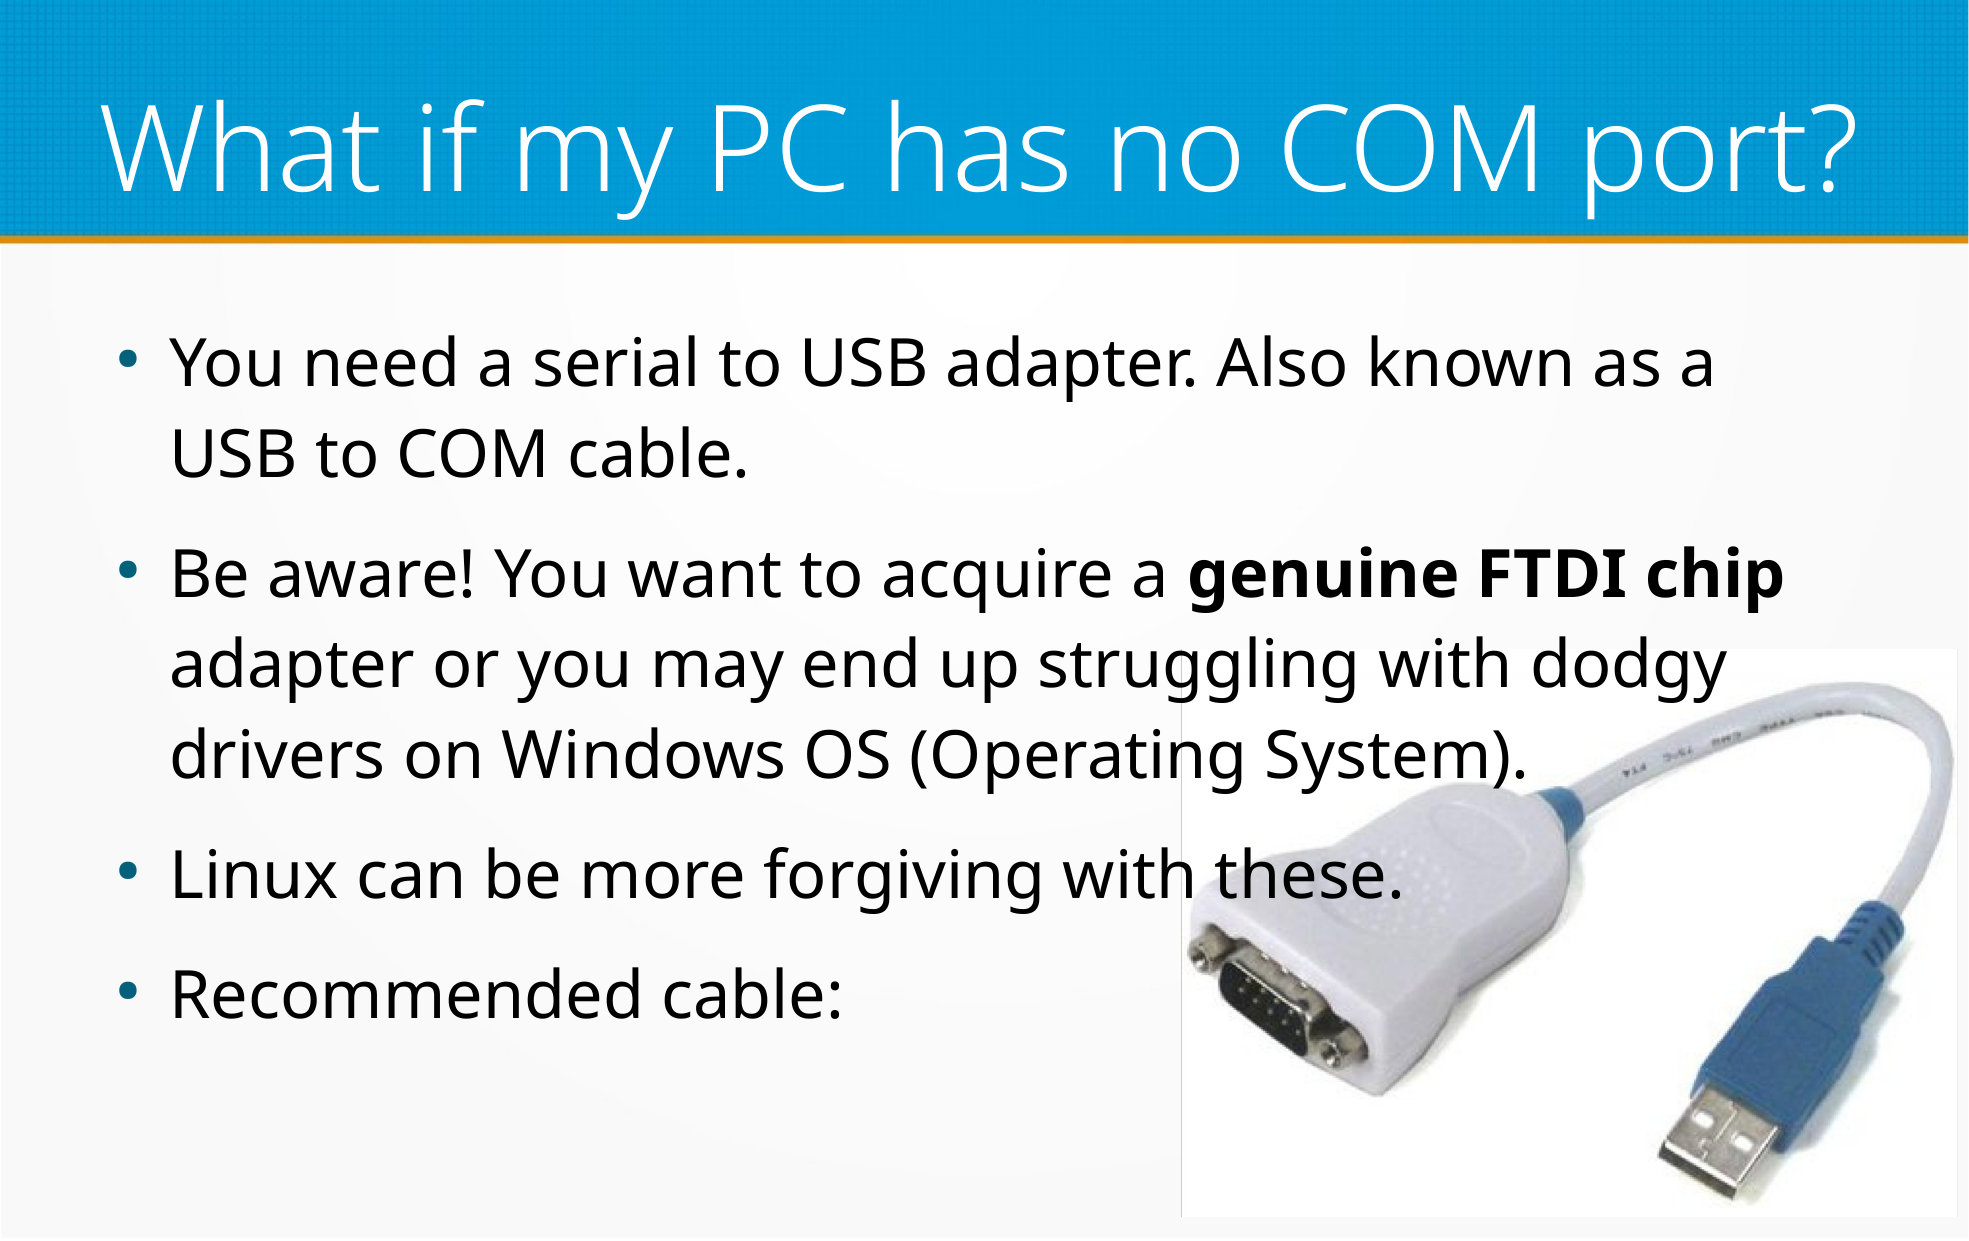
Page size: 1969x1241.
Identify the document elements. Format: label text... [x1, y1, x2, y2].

title What if my PC has no COM port? [98, 19, 1870, 227]
picture [0, 233, 1969, 1241]
list You need a serial to USB adapter. Also known as a USB to COM cable. Be aware! You want to acquire a genuine FTDI chip adapter or you may end up struggling with dodgy drivers on Windows OS (Operating System). Linux can be more forgiving with these. Recommended cable: [98, 315, 1861, 1081]
